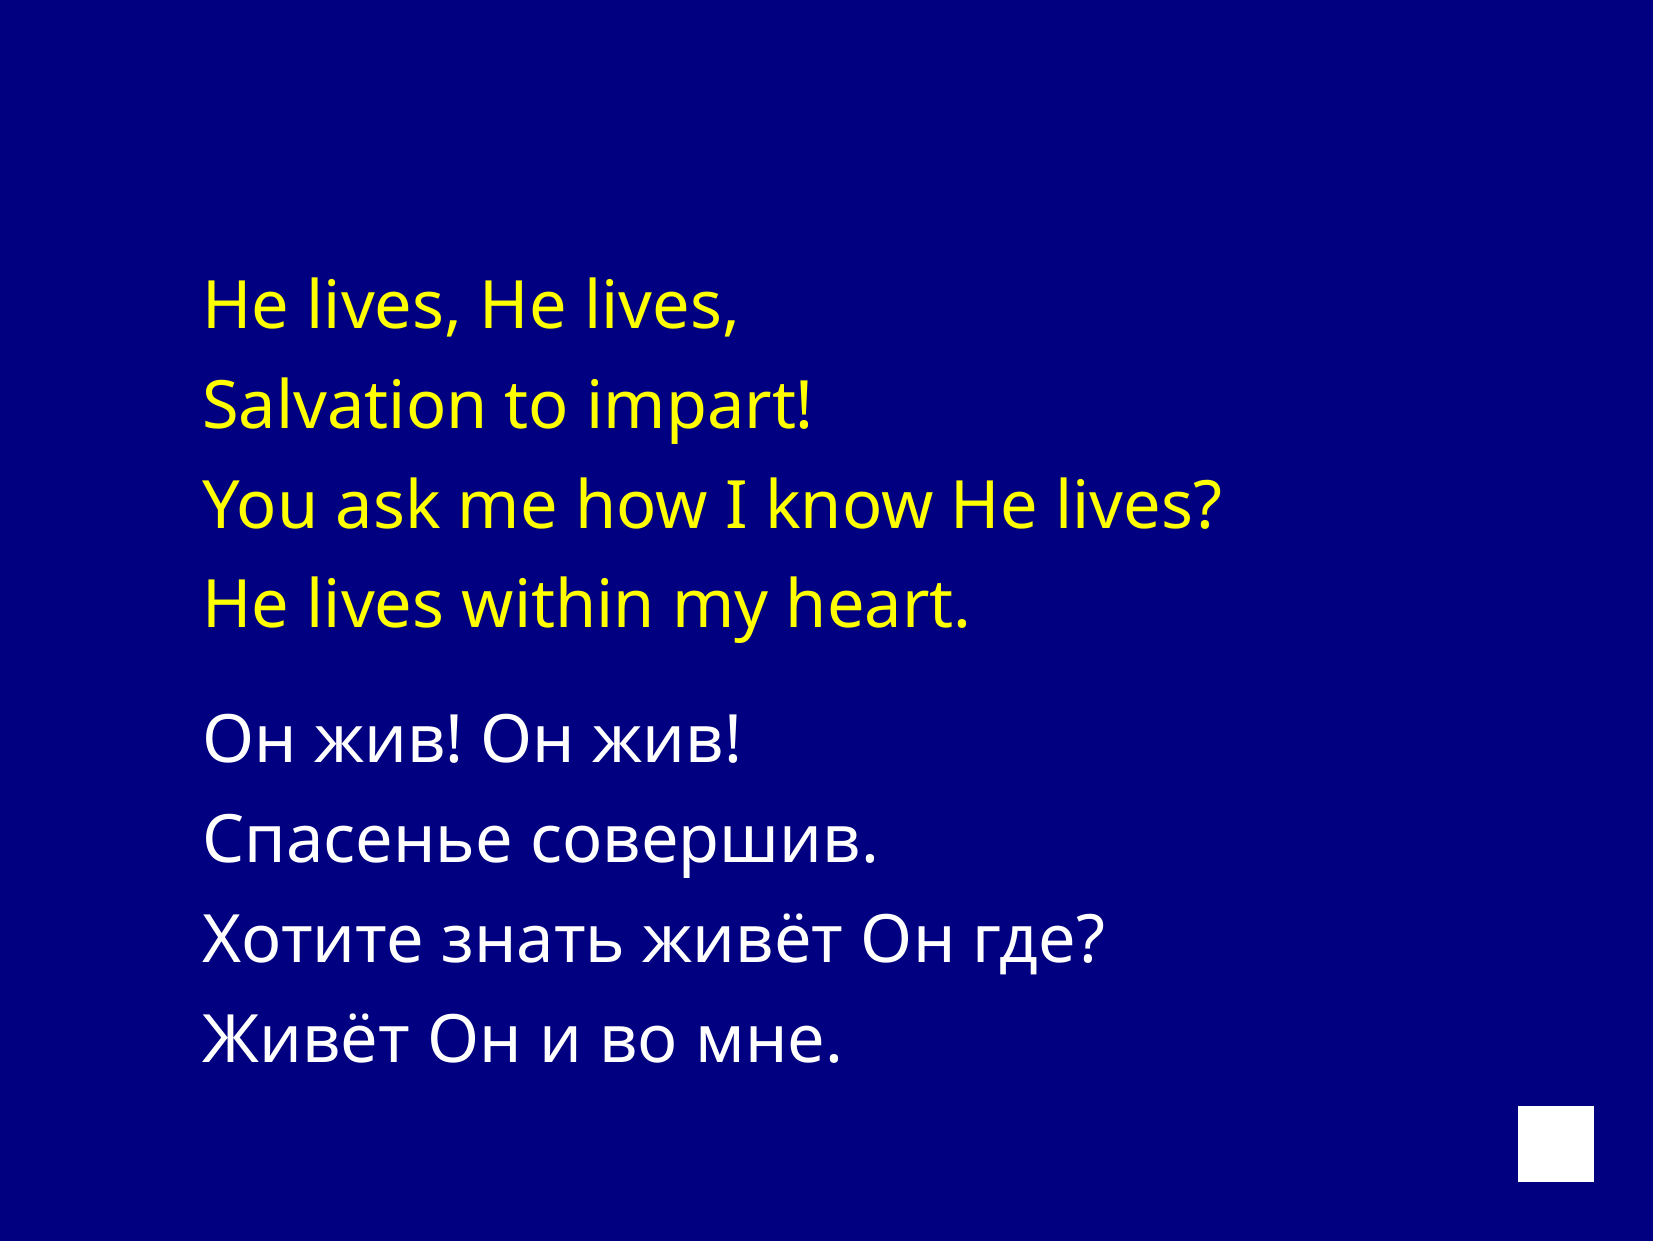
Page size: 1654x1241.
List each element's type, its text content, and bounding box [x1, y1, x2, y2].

text_box [1518, 1106, 1594, 1182]
text_box He lives, He lives, Salvation to impart! You ask me how I know He lives? He lives within my heart. [75, 150, 1576, 638]
text_box Он жив! Он жив! Спасенье совершив. Хотите знать живёт Он где? Живёт Он и во мне. [75, 675, 1576, 1163]
